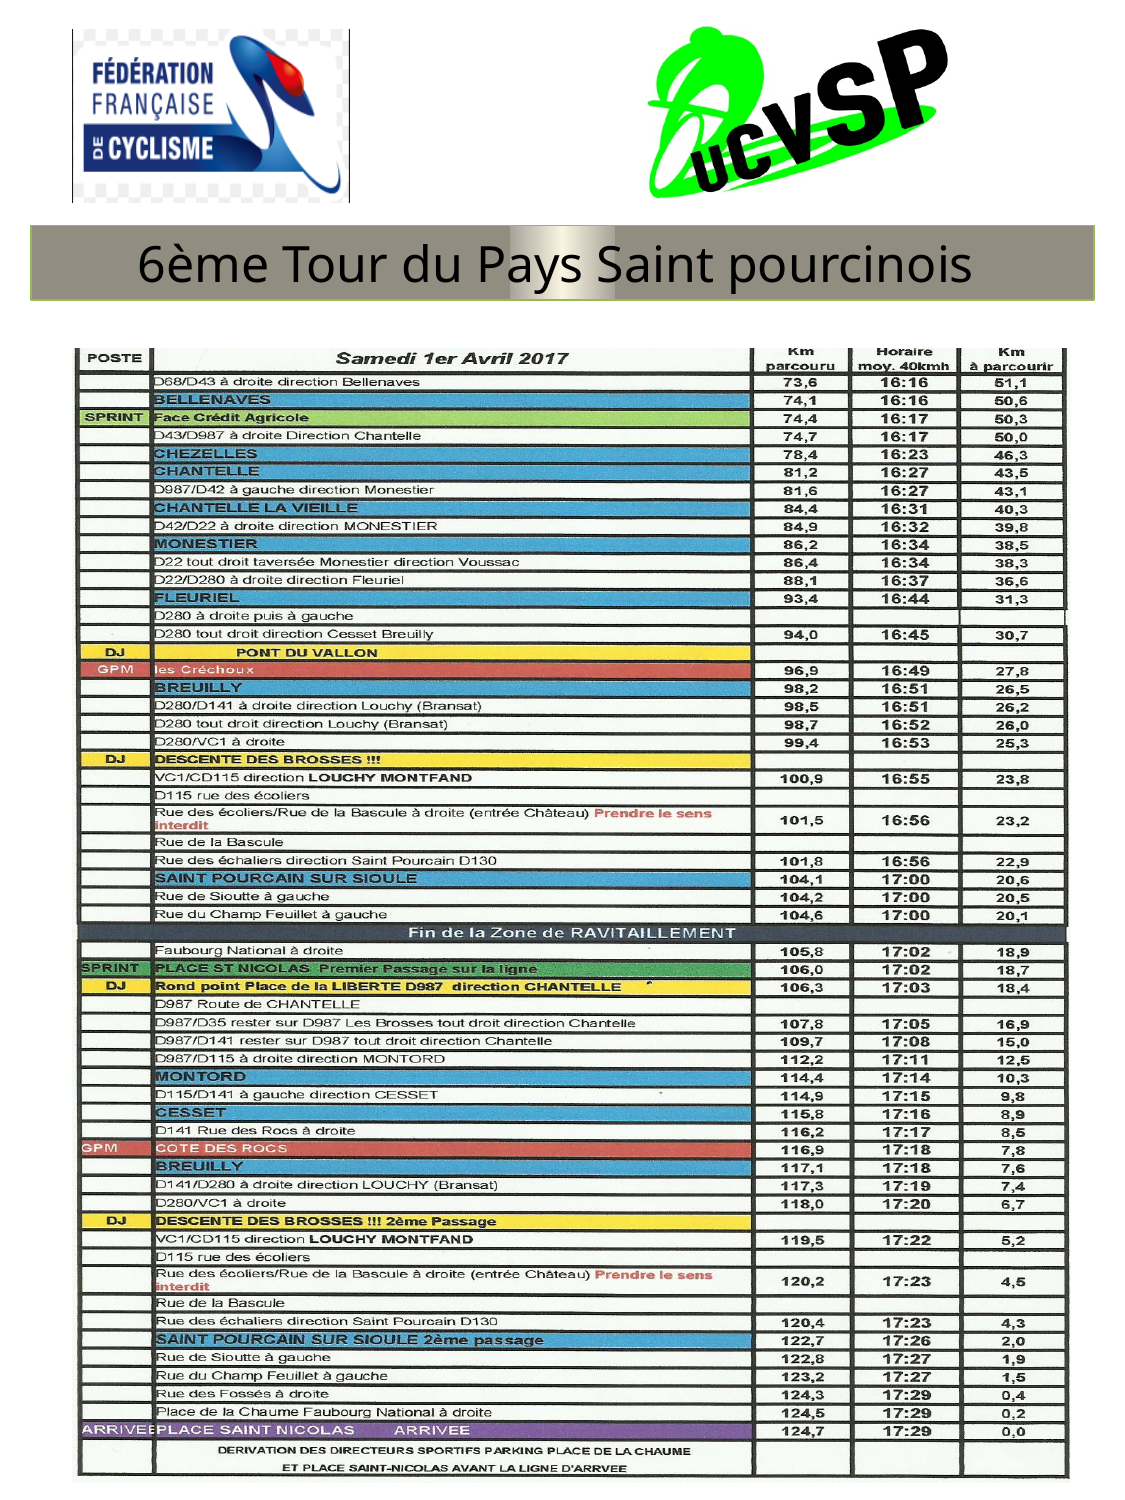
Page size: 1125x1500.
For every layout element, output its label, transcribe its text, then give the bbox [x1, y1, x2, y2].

text_box 6ème Tour du Pays Saint pourcinois [30, 225, 1094, 301]
picture [587, 7, 1008, 219]
picture [72, 29, 350, 203]
picture [72, 348, 1071, 1483]
